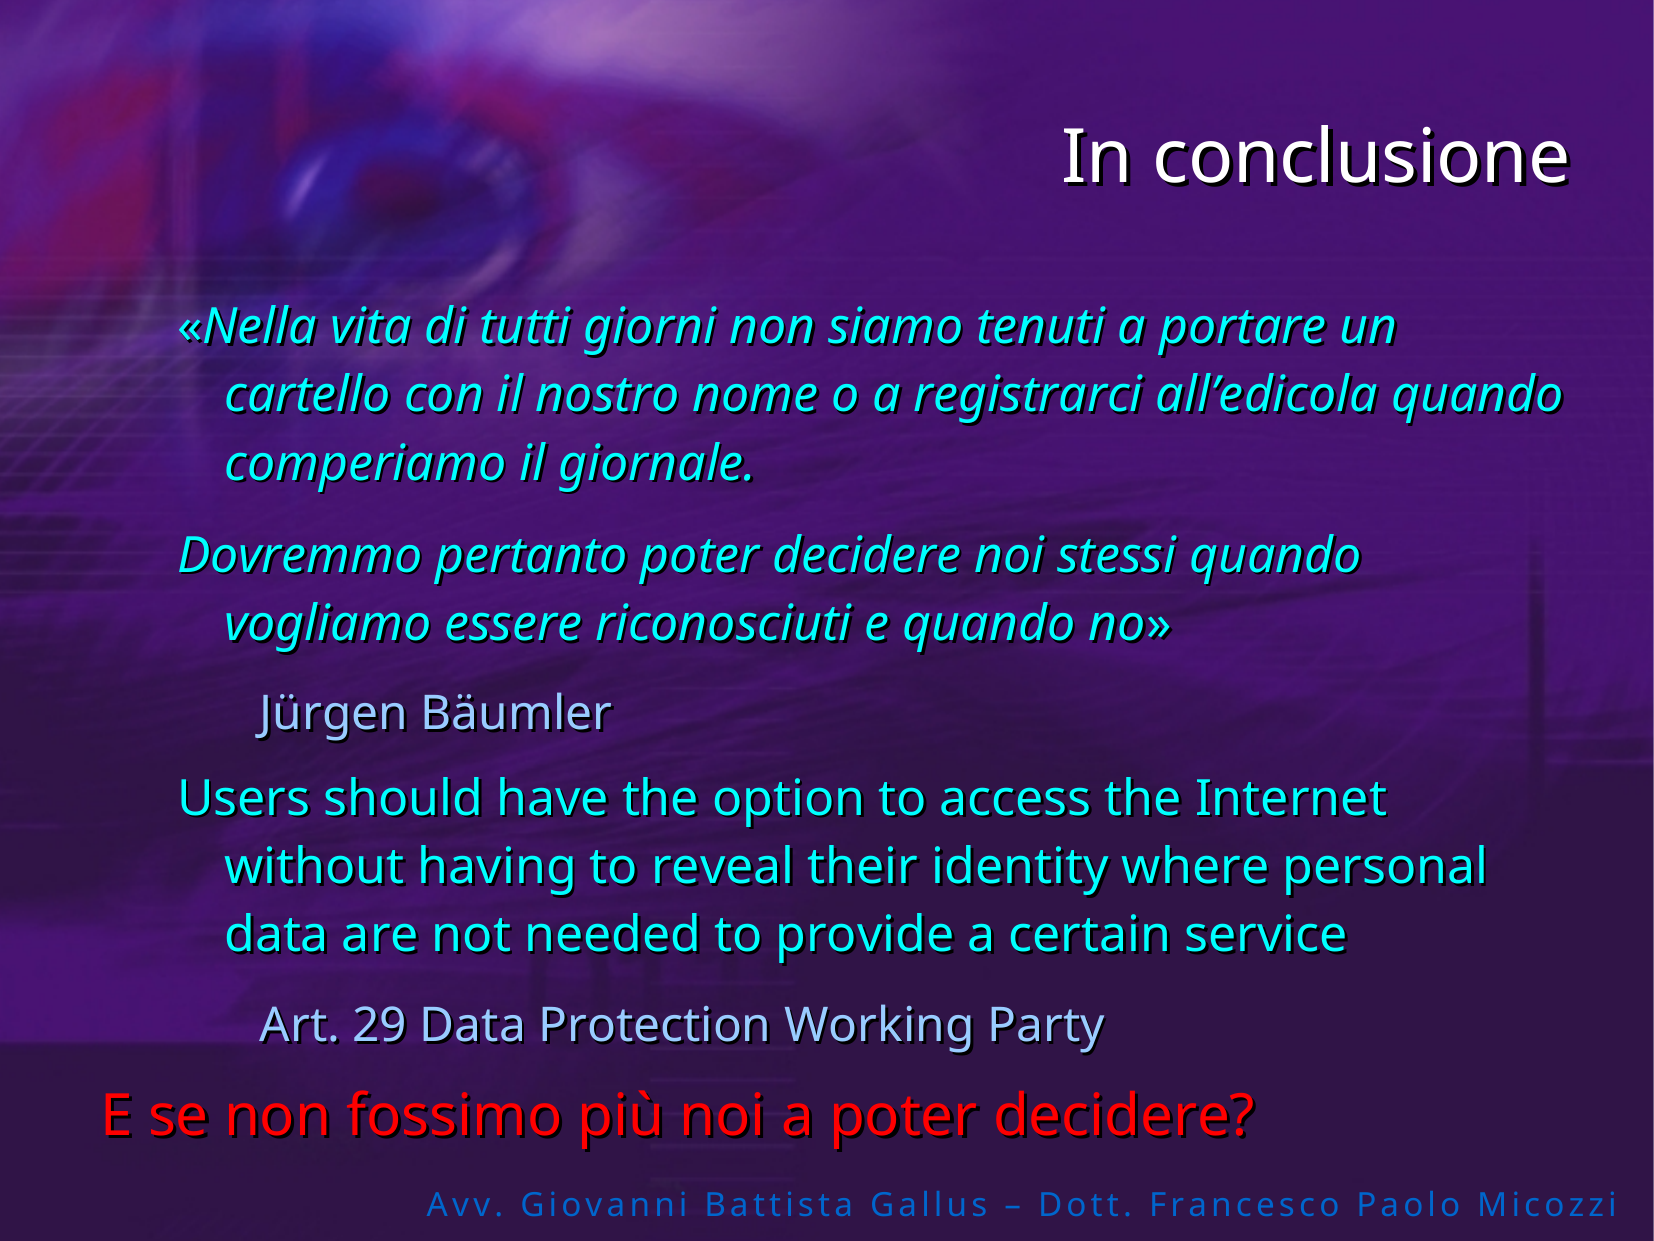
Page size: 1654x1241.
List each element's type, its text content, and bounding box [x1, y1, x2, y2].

picture [0, 0, 1654, 1241]
title In conclusione [82, 49, 1571, 257]
list «Nella vita di tutti giorni non siamo tenuti a portare un cartello con il nostro nome o a registrarci all’edicola quando comperiamo il giornale. Dovremmo pertanto poter decidere noi stessi quando vogliamo essere riconosciuti e quando no» Jürgen Bäumler Users should have the option to access the Internet without having to reveal their identity where personal data are not needed to provide a certain service Art. 29 Data Protection Working Party E se non fossimo più noi a poter decidere? [82, 290, 1571, 1126]
